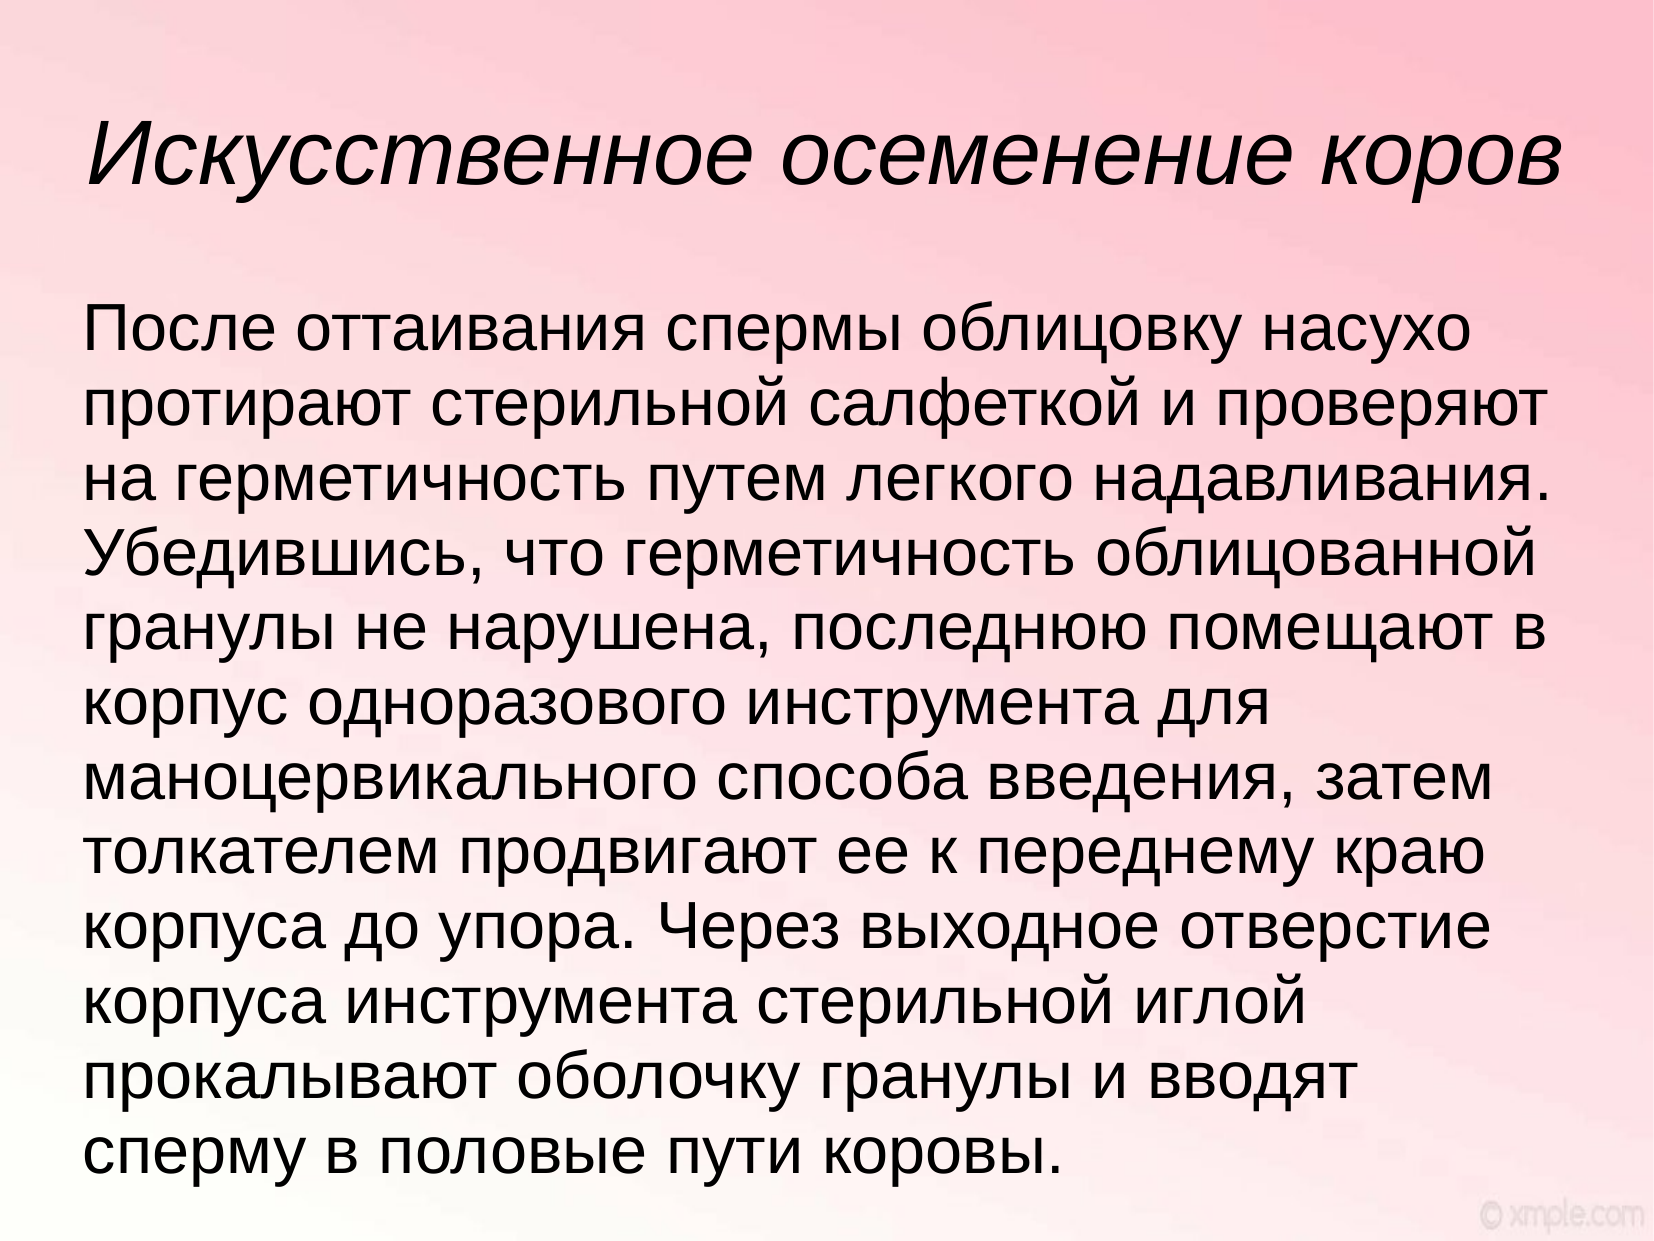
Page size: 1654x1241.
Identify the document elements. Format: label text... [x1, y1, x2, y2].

picture [0, 0, 1654, 1241]
list После оттаивания спермы облицовку насухо протирают стерильной салфеткой и проверяют на герметичность путем легкого надавливания. Убедившись, что герметичность облицованной гранулы не нарушена, последнюю помещают в корпус одноразового инструмента для маноцервикального способа введения, затем толкателем продвигают ее к переднему краю корпуса до упора. Через выходное отверстие корпуса инструмента стерильной иглой прокалывают оболочку гранулы и вводят сперму в половые пути коровы. [82, 290, 1571, 1188]
title Искусственное осеменение коров [82, 49, 1571, 257]
